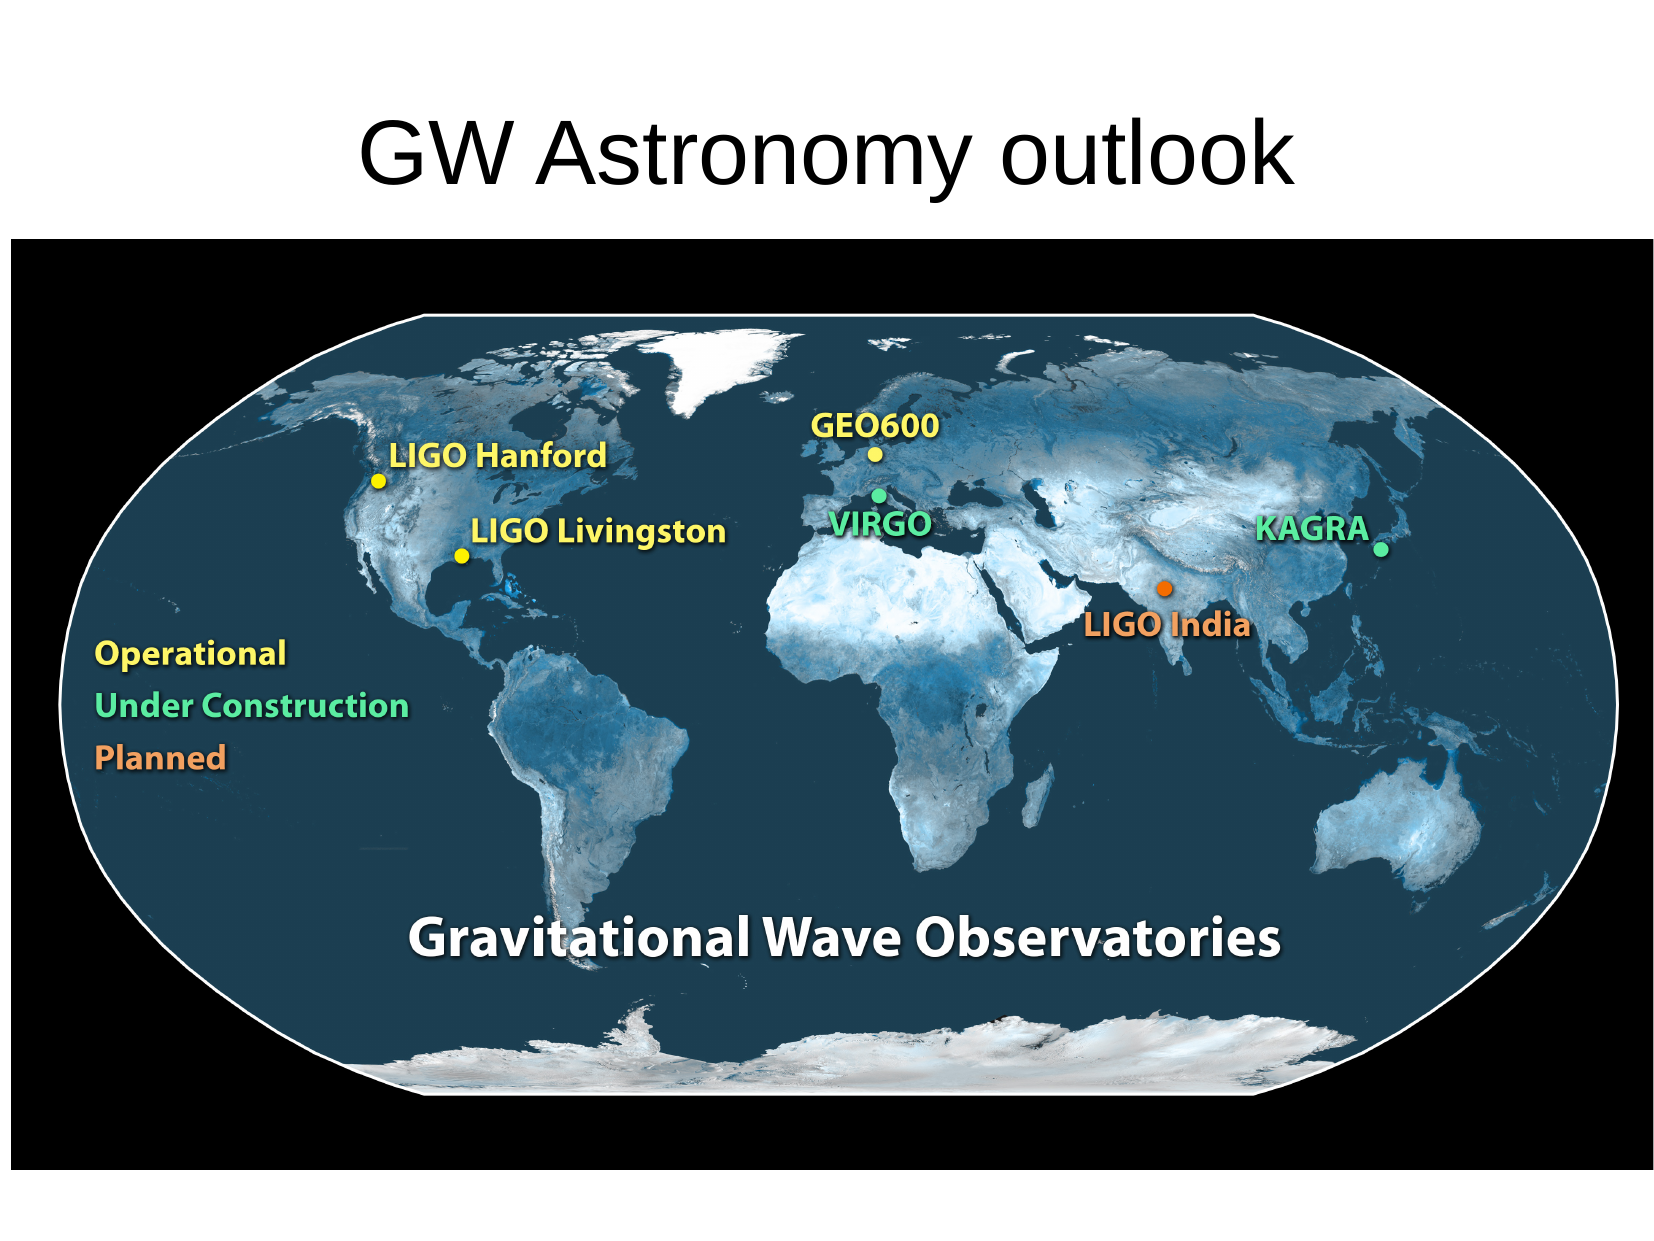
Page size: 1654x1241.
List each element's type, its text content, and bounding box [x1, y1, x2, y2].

title GW Astronomy outlook [82, 49, 1571, 239]
picture [11, 239, 1654, 1170]
